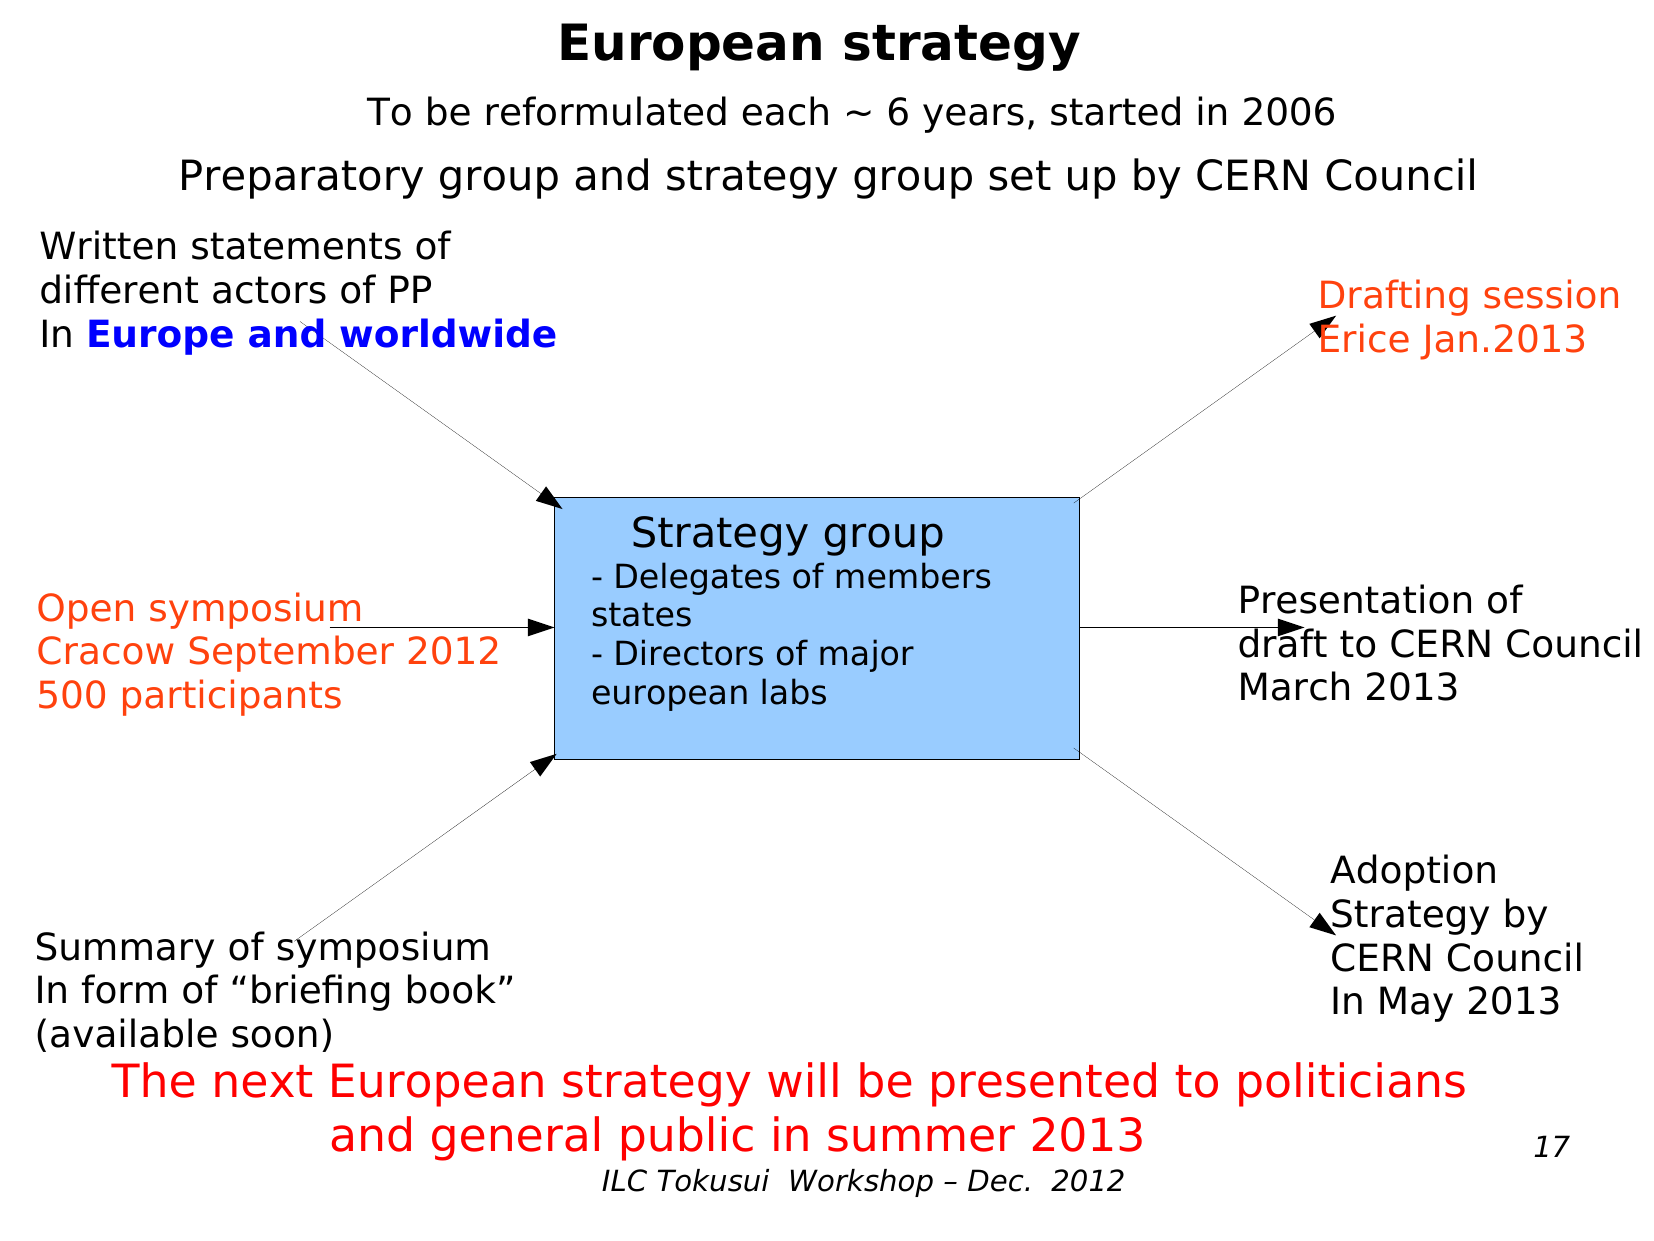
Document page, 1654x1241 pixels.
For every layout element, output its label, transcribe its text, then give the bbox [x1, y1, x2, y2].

text_box Drafting session Erice Jan.2013 [1302, 266, 1648, 369]
text_box Adoption Strategy by CERN Council In May 2013 [1315, 841, 1600, 1032]
text_box The next European strategy will be presented to politicians and general public in summer 2013 [96, 1047, 1497, 1170]
text_box [554, 497, 1080, 760]
text_box Strategy group - Delegates of members states - Directors of major european labs [576, 501, 1088, 720]
text_box Summary of symposium In form of “briefing book” (available soon) [19, 917, 530, 1064]
text_box Presentation of draft to CERN Council March 2013 [1222, 571, 1654, 718]
text_box Written statements of different actors of PP In Europe and worldwide [24, 217, 574, 364]
text_box Preparatory group and strategy group set up by CERN Council [163, 144, 1489, 208]
text_box European strategy [542, 6, 1097, 80]
text_box Open symposium Cracow September 2012 500 participants [21, 578, 517, 725]
text_box To be reformulated each ~ 6 years, started in 2006 [352, 82, 1345, 142]
